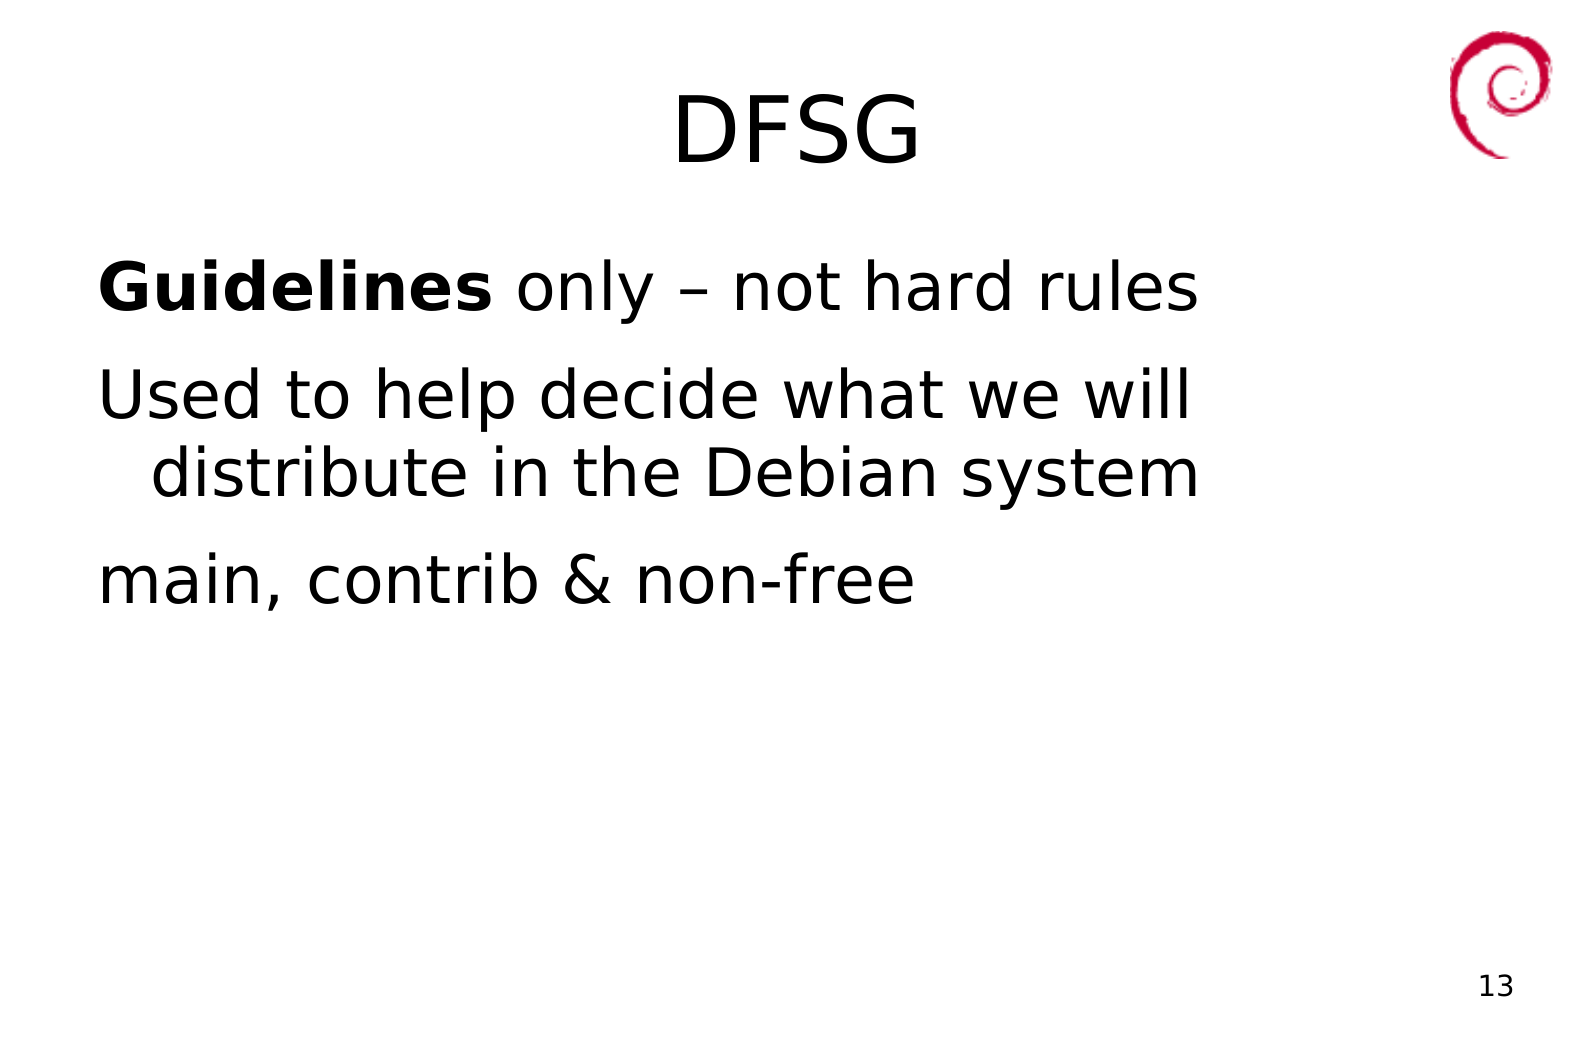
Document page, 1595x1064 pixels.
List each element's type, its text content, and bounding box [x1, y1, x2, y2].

title DFSG [79, 42, 1515, 221]
list Guidelines only – not hard rules Used to help decide what we will distribute in the Debian system main, contrib & non-free [79, 248, 1515, 951]
picture [1450, 31, 1555, 159]
